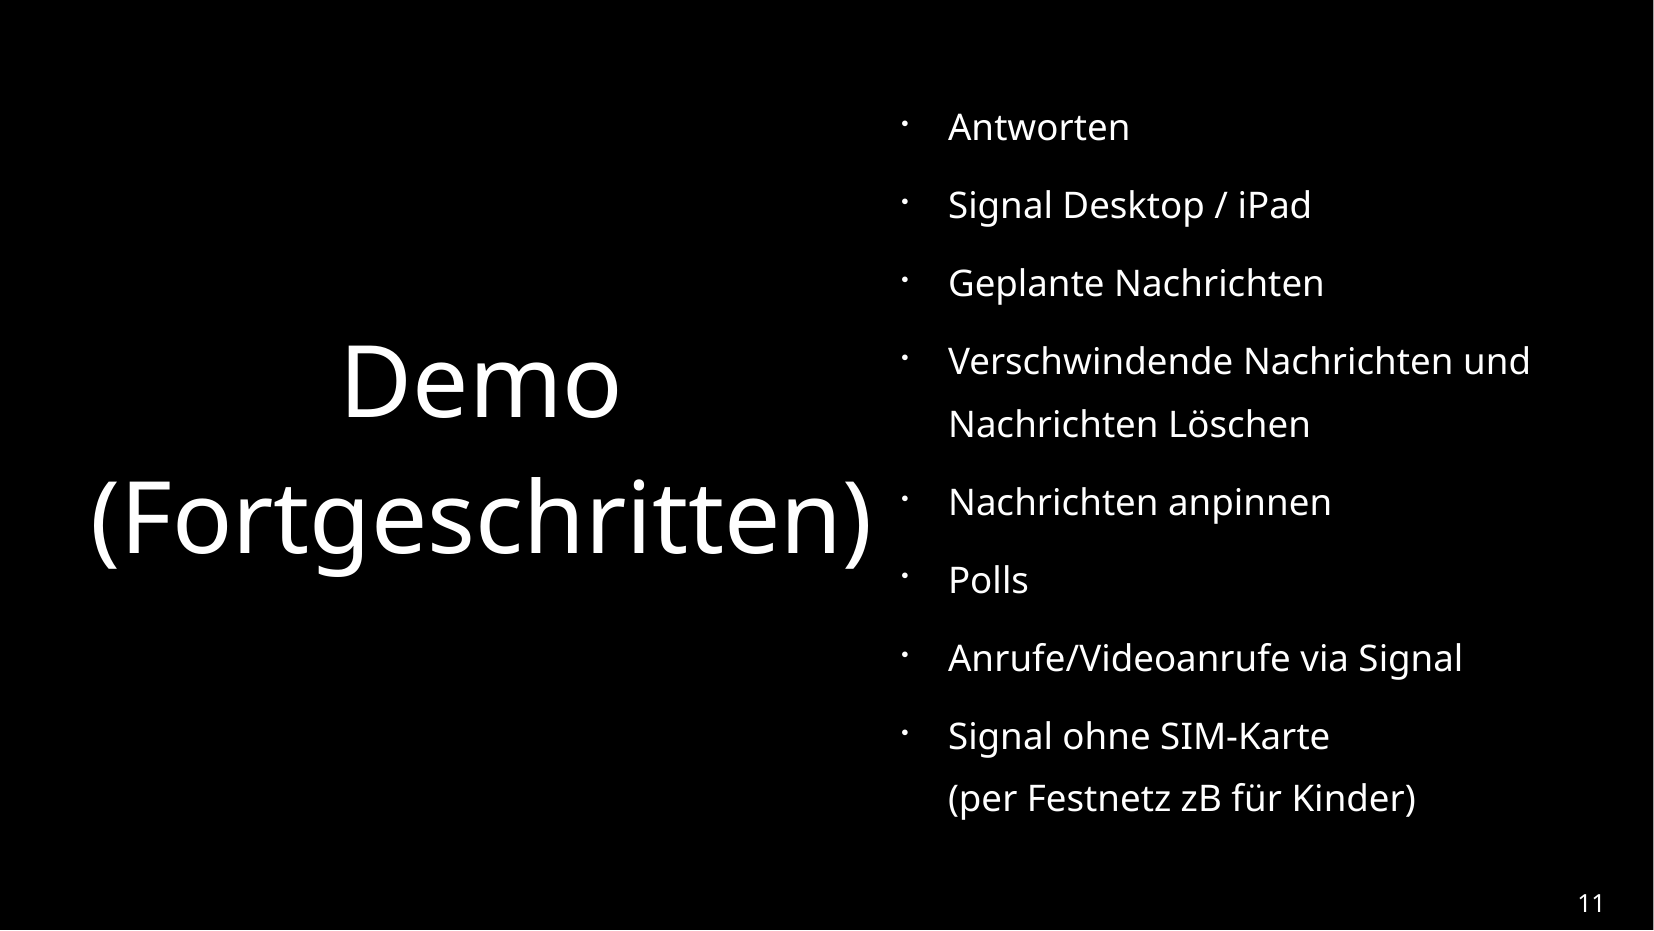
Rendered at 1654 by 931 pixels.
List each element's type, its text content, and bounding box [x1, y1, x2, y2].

list Antworten Signal Desktop / iPad Geplante Nachrichten Verschwindende Nachrichten und Nachrichten Löschen Nachrichten anpinnen Polls Anrufe/Videoanrufe via Signal Signal ohne SIM-Karte (per Festnetz zB für Kinder) [885, 88, 1607, 827]
subtitle Demo (Fortgeschritten) [47, 37, 916, 857]
